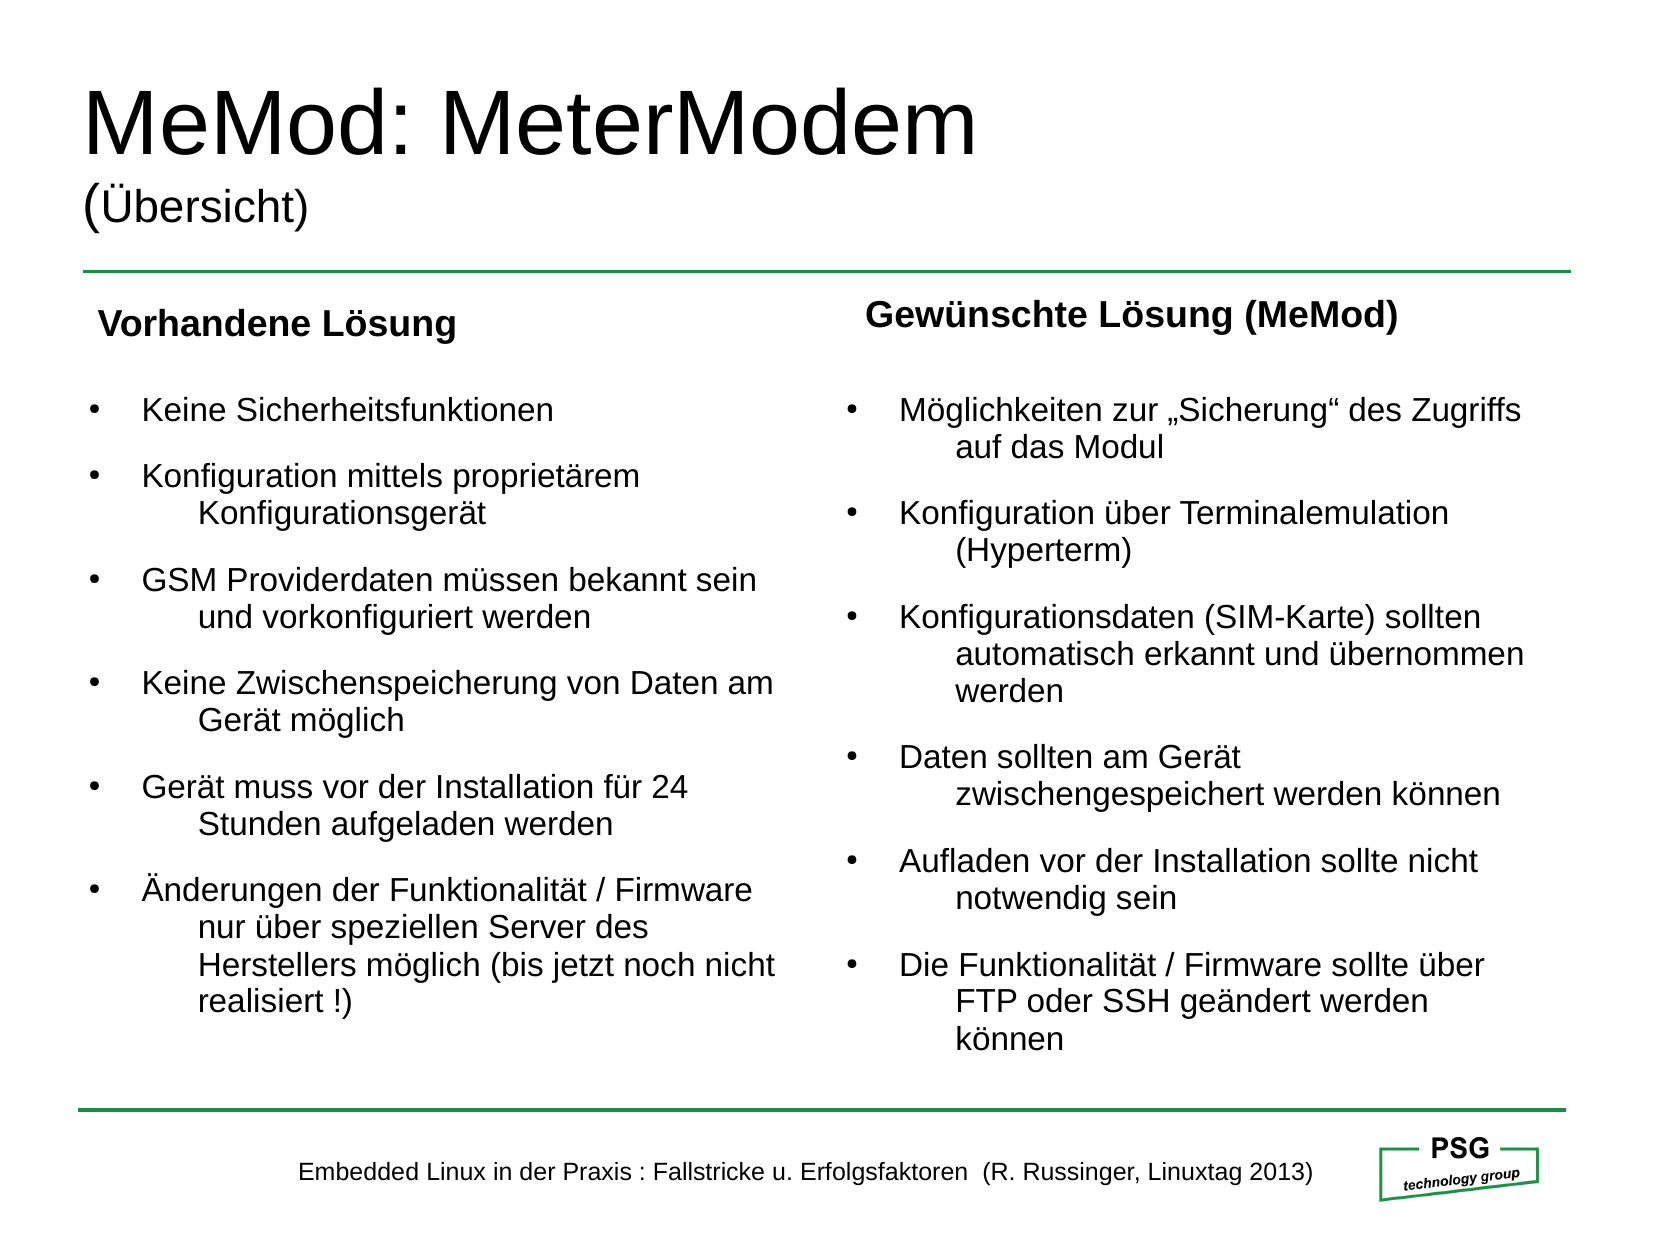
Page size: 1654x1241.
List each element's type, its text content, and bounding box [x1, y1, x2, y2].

text_box Gewünschte Lösung (MeMod) [850, 285, 1418, 343]
title MeMod: MeterModem (Übersicht) [82, 49, 1571, 257]
picture [1375, 1134, 1543, 1205]
list Möglichkeiten zur „Sicherung“ des Zugriffs auf das Modul Konfiguration über Terminalemulation (Hyperterm) Konfigurationsdaten (SIM-Karte) sollten automatisch erkannt und übernommen werden Daten sollten am Gerät zwischengespeichert werden können Aufladen vor der Installation sollte nicht notwendig sein Die Funktionalität / Firmware sollte über FTP oder SSH geändert werden können [828, 391, 1539, 1111]
list Keine Sicherheitsfunktionen Konfiguration mittels proprietärem Konfigurationsgerät GSM Providerdaten müssen bekannt sein und vorkonfiguriert werden Keine Zwischenspeicherung von Daten am Gerät möglich Gerät muss vor der Installation für 24 Stunden aufgeladen werden Änderungen der Funktionalität / Firmware nur über speziellen Server des Herstellers möglich (bis jetzt noch nicht realisiert !) [70, 391, 781, 1111]
text_box Vorhandene Lösung [82, 295, 650, 353]
